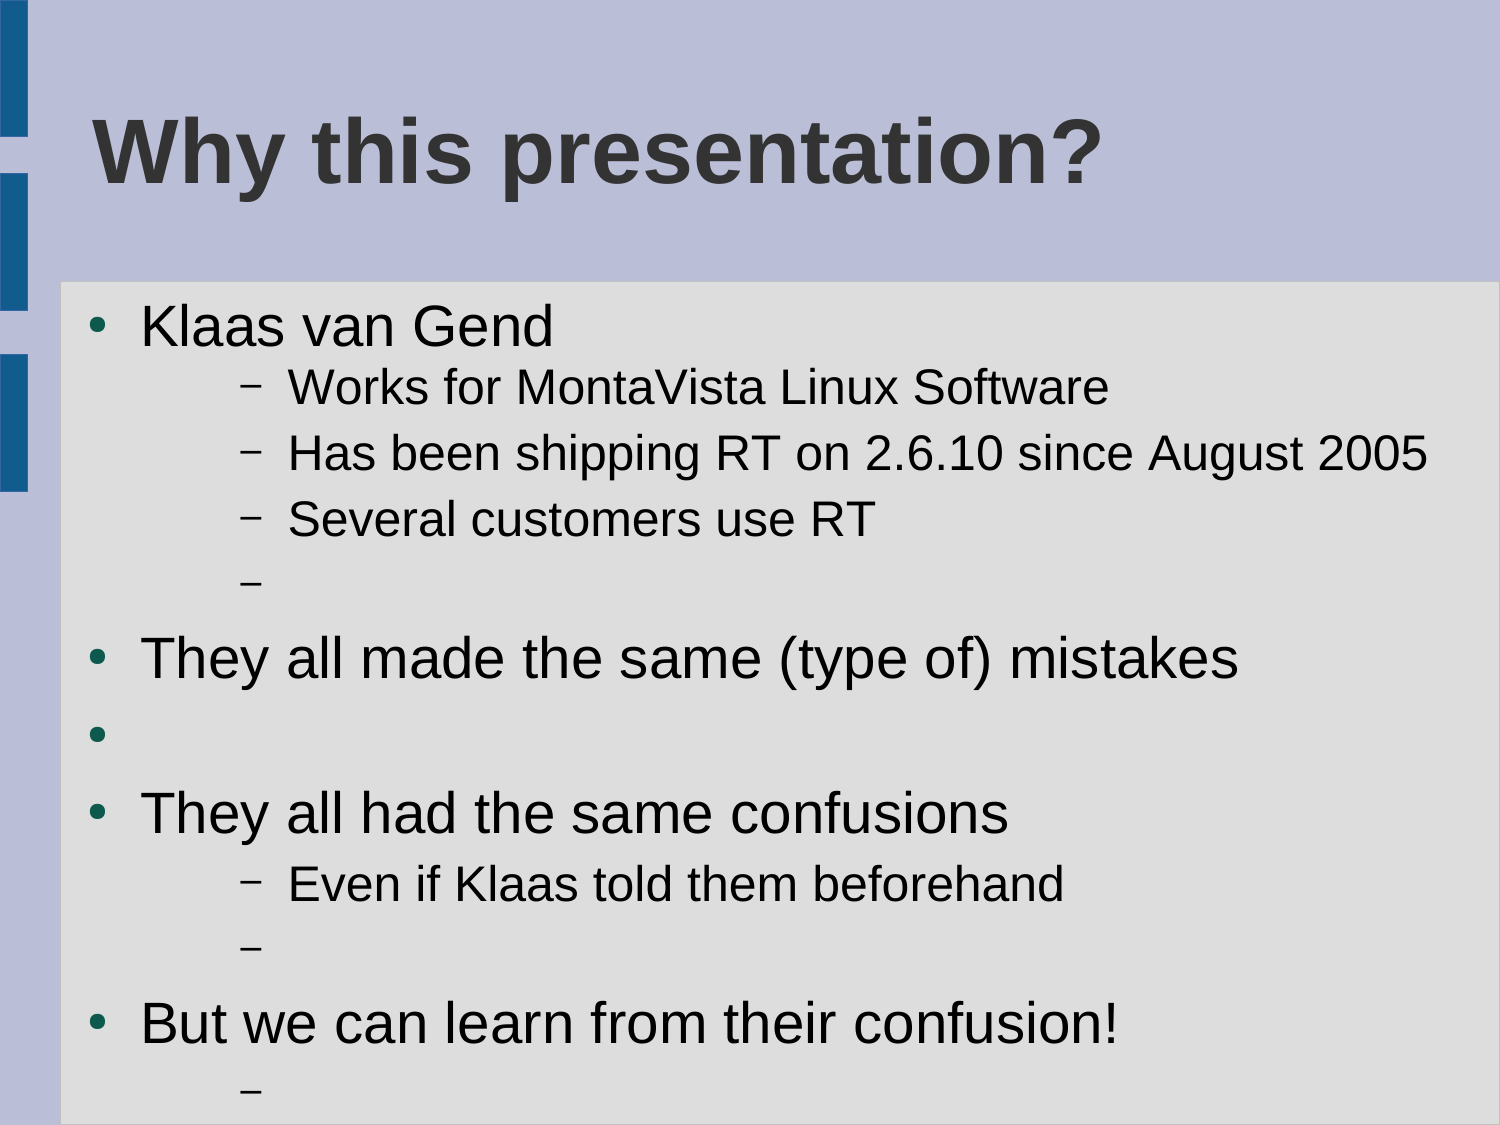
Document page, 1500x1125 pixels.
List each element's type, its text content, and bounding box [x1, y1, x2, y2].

title Why this presentation? [78, 92, 1254, 211]
list Klaas van Gend Works for MontaVista Linux Software Has been shipping RT on 2.6.10 since August 2005 Several customers use RT They all made the same (type of) mistakes They all had the same confusions Even if Klaas told them beforehand But we can learn from their confusion! [36, 286, 1487, 1125]
